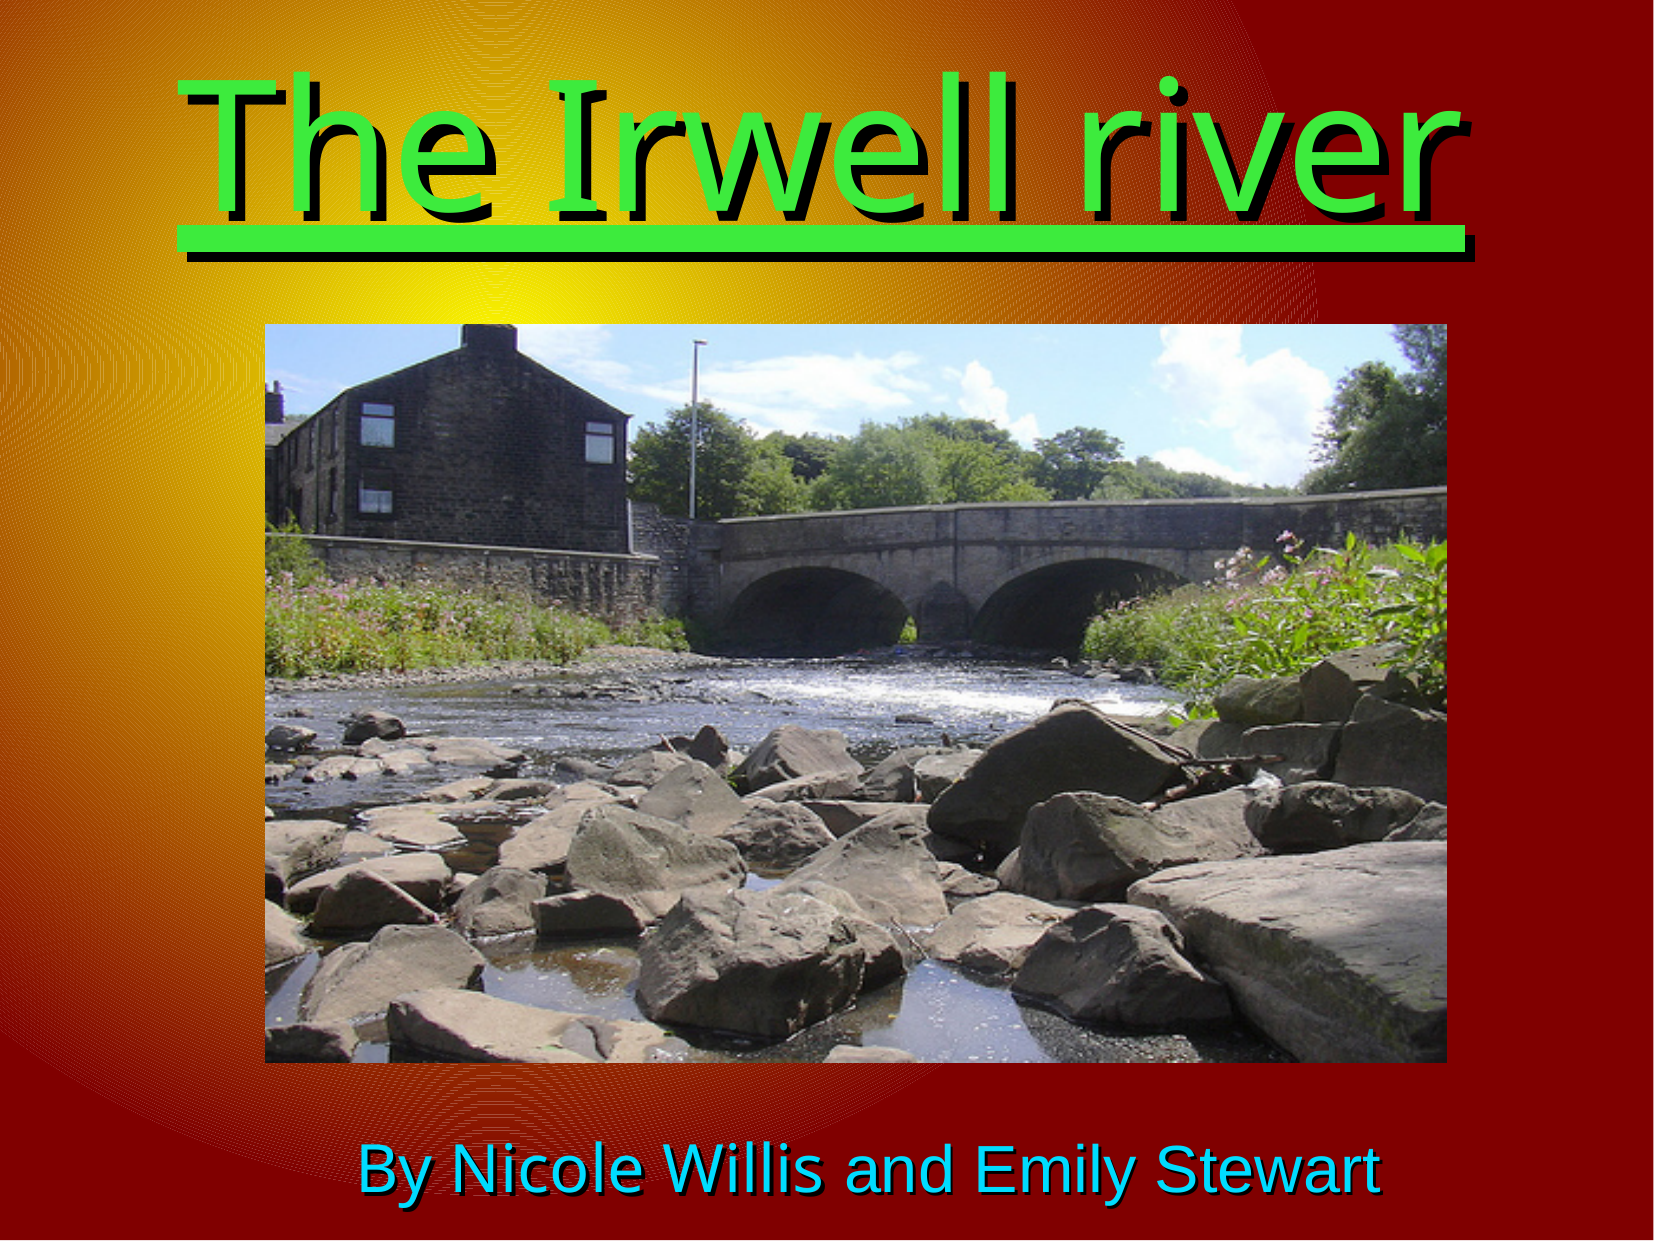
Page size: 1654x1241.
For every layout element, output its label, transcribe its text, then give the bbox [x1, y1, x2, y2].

subtitle By Nicole Willis and Emily Stewart [194, 1092, 1506, 1241]
title The Irwell river [76, 12, 1565, 268]
picture [265, 324, 1447, 1063]
